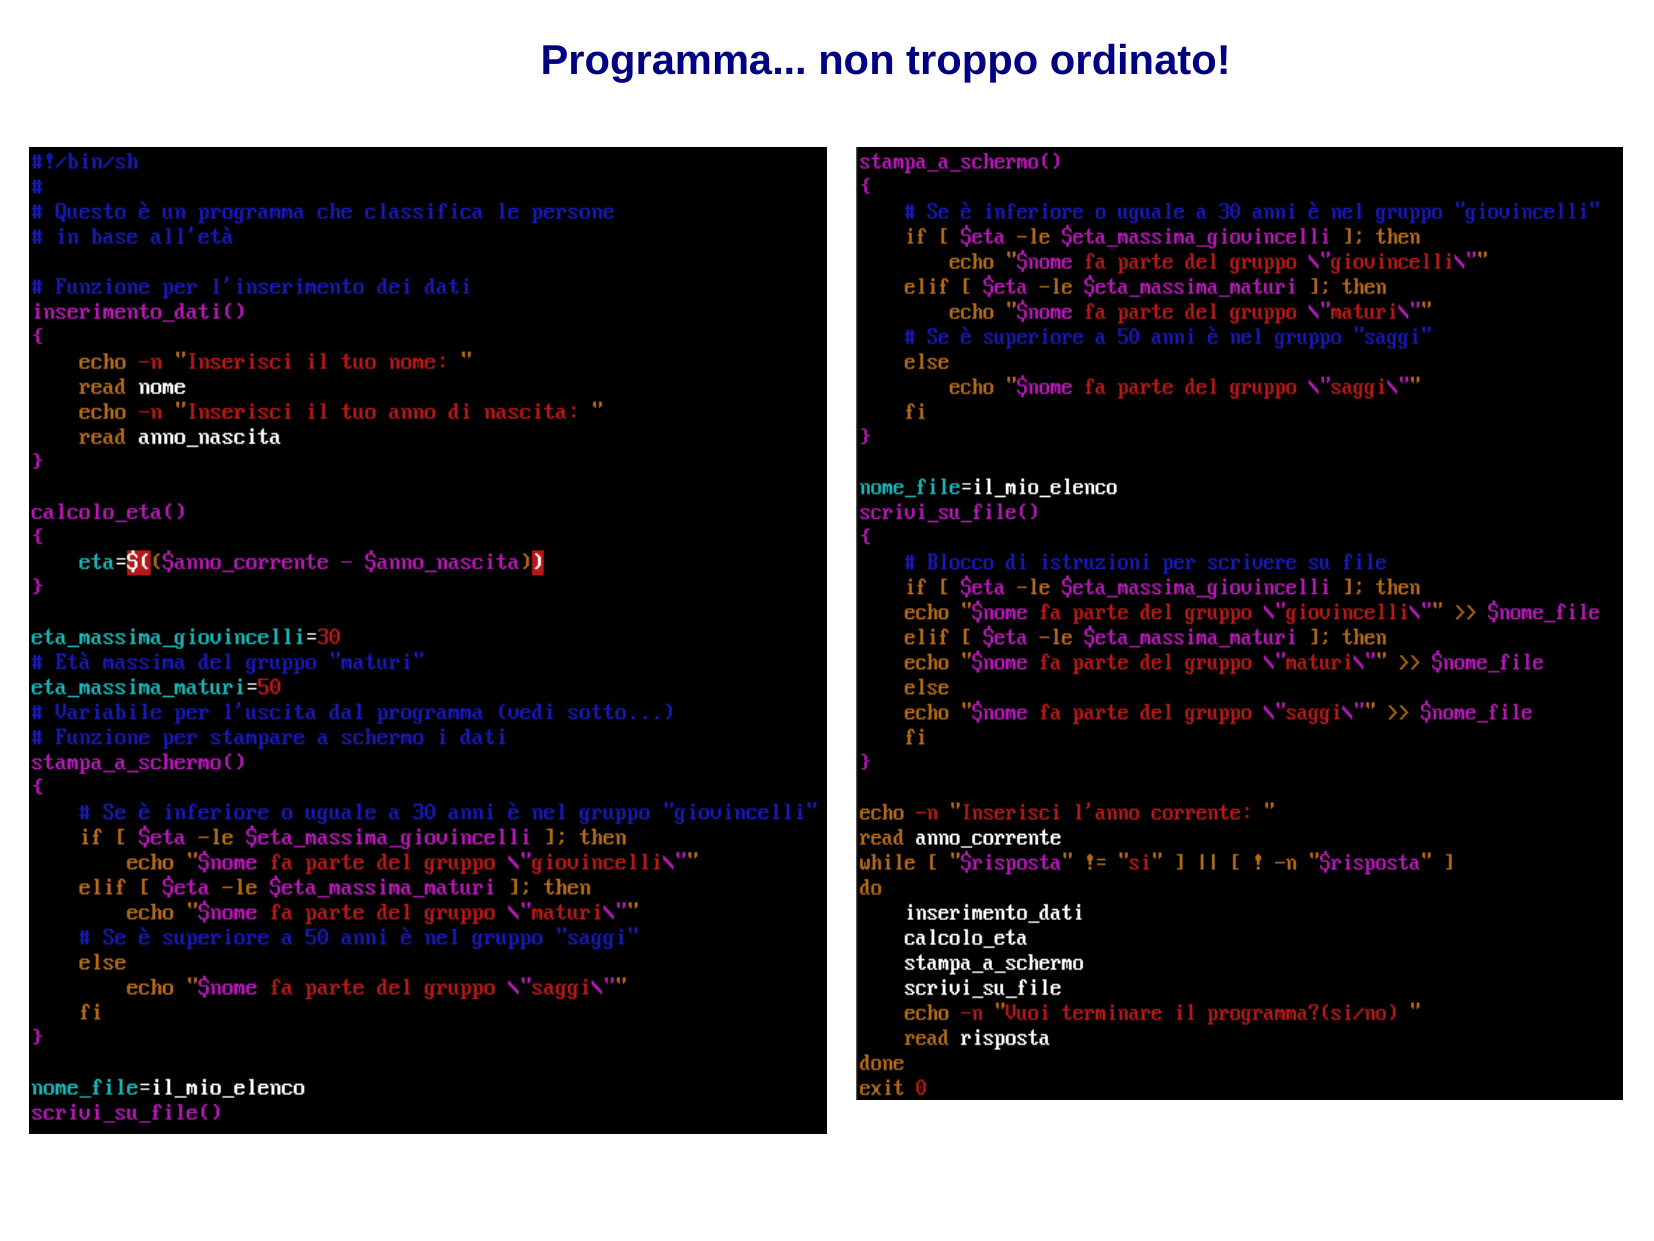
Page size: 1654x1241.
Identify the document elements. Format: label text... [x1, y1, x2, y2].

picture [29, 147, 827, 1134]
picture [856, 147, 1623, 1100]
text_box Programma... non troppo ordinato! [501, 29, 1270, 91]
